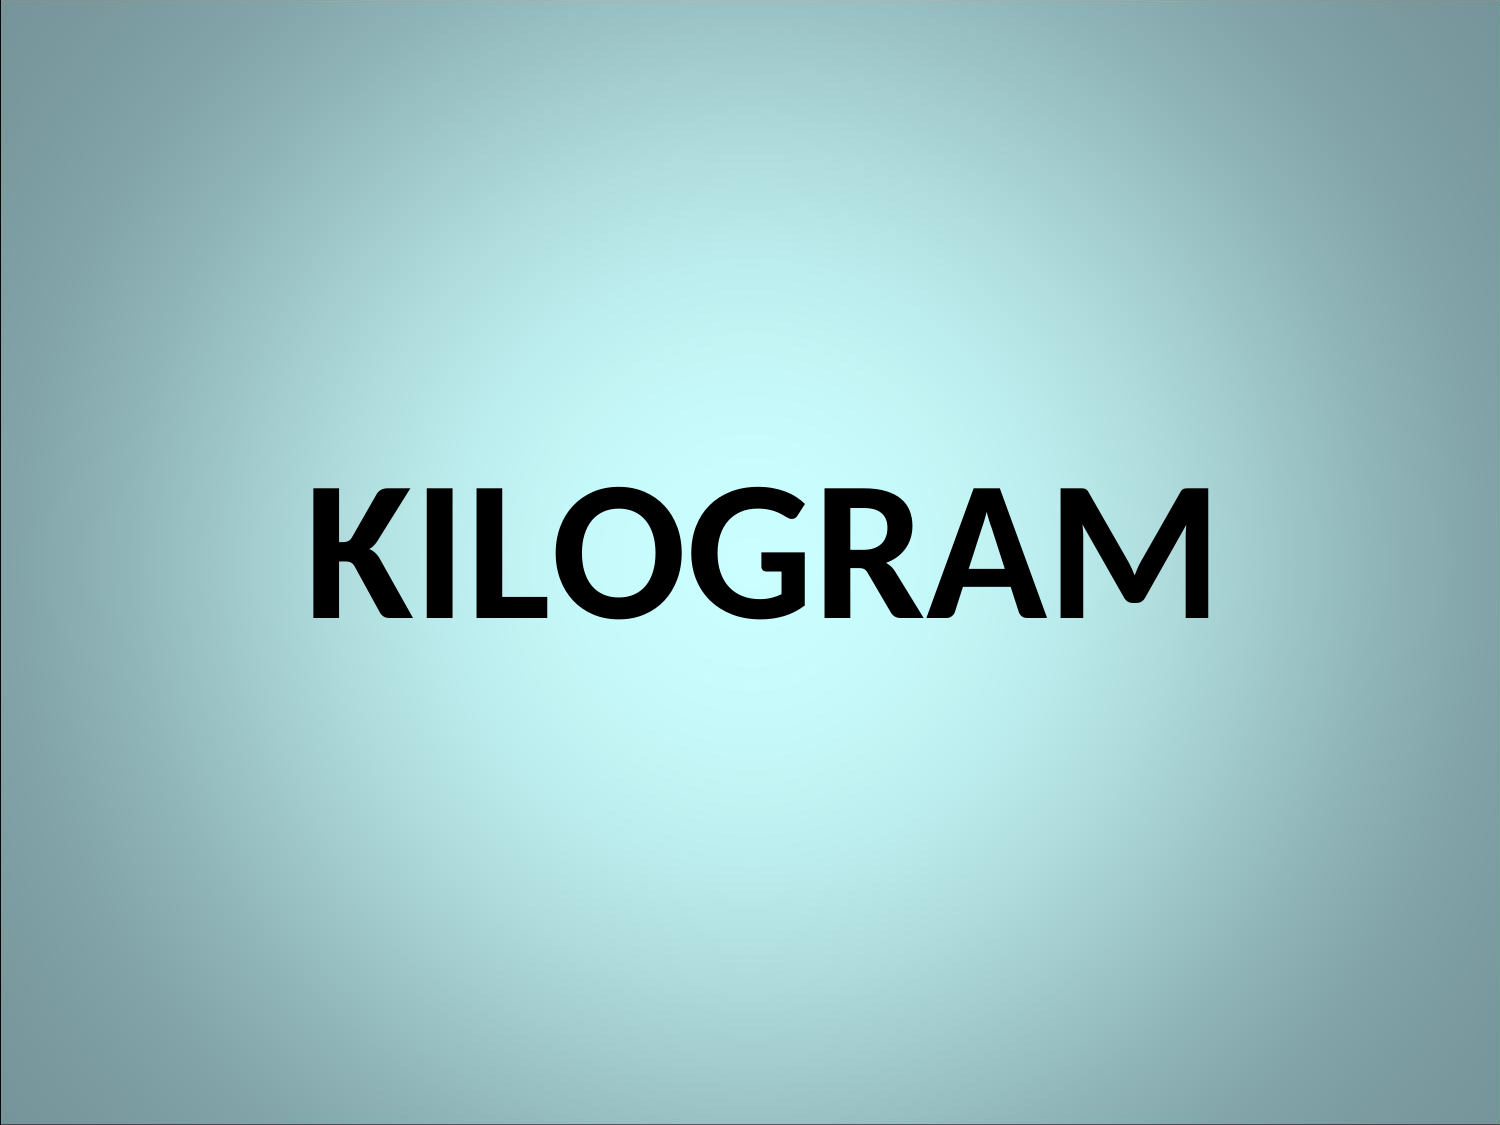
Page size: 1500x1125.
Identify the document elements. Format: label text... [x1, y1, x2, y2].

picture [0, 0, 1500, 1125]
title KILOGRAM [88, 410, 1439, 666]
